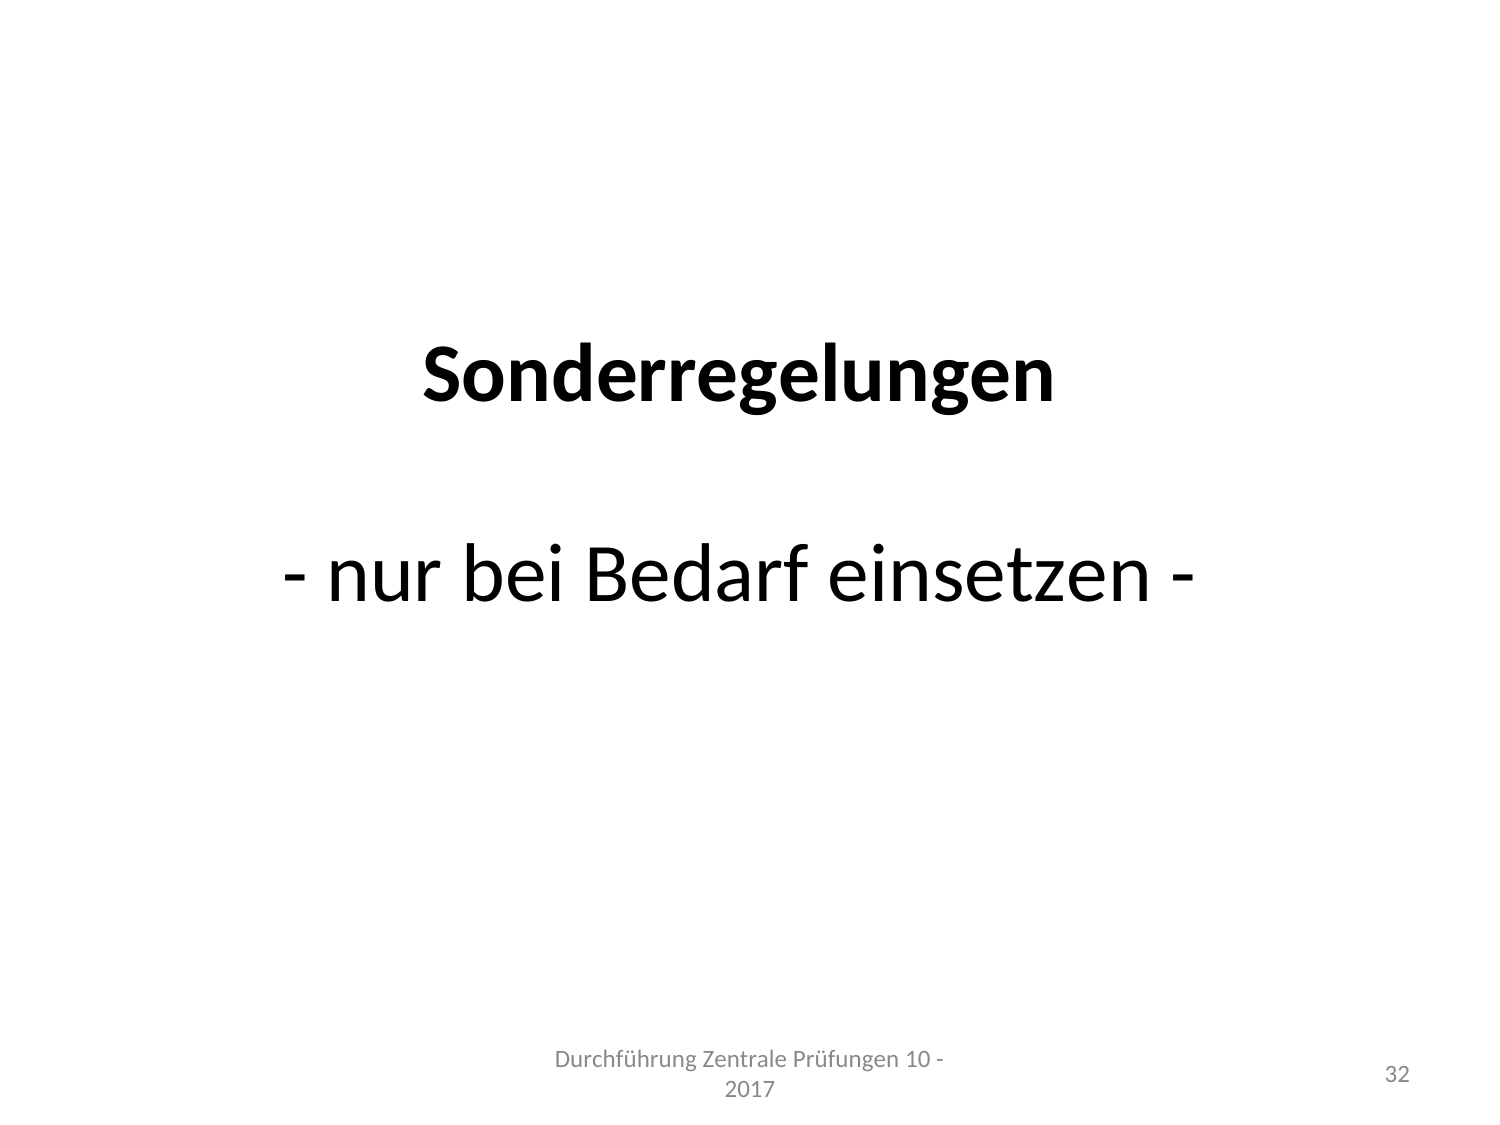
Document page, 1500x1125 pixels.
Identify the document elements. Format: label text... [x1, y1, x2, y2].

text_box <Foliennummer> [1074, 1042, 1426, 1103]
title Sonderregelungen - nur bei Bedarf einsetzen - [64, 326, 1415, 610]
text_box Durchführung Zentrale Prüfungen 10 - 2017 [512, 1042, 988, 1103]
